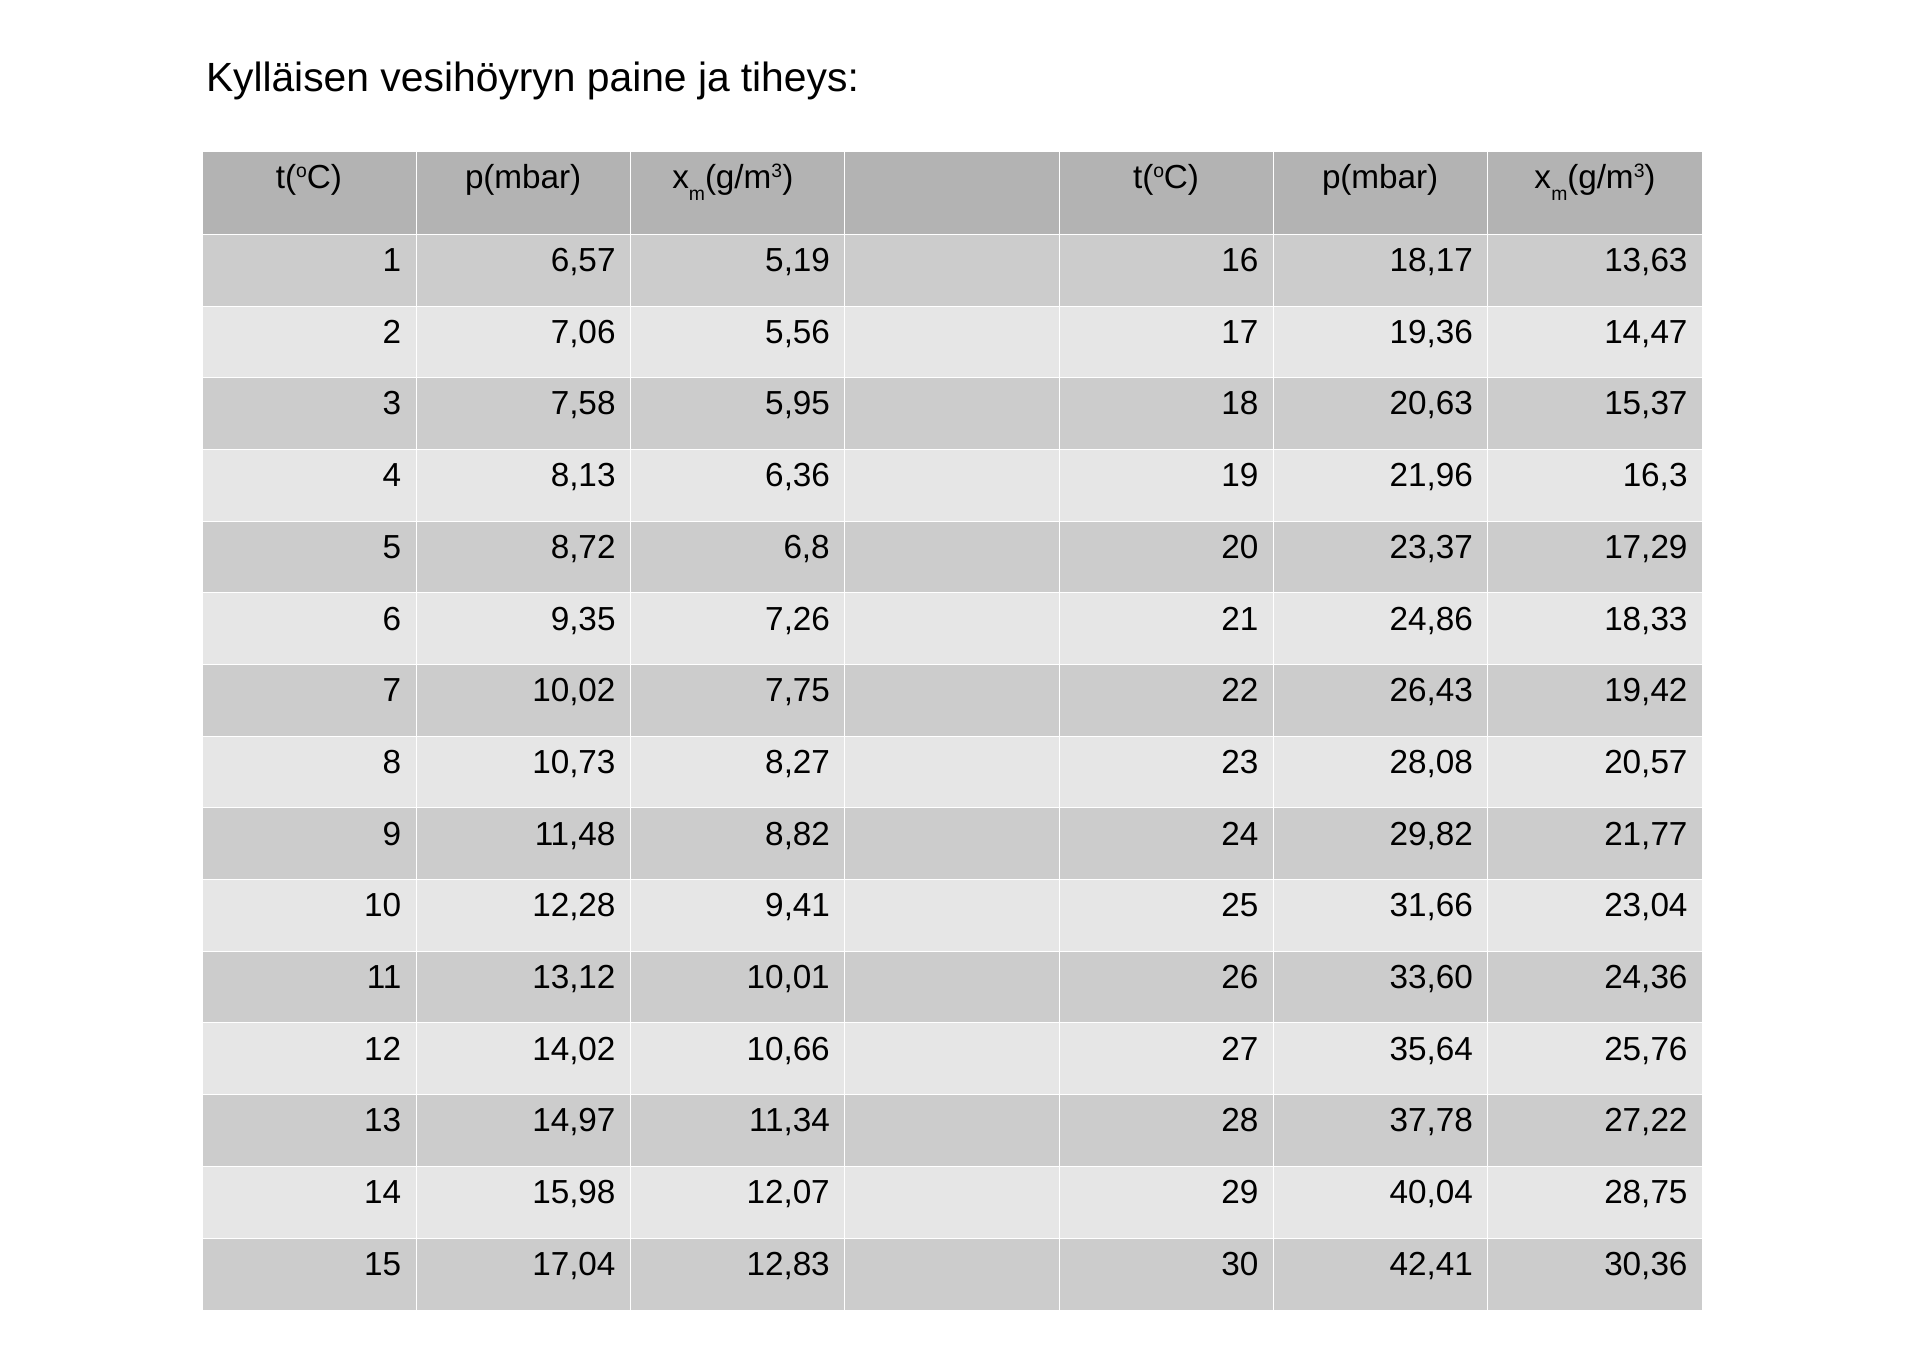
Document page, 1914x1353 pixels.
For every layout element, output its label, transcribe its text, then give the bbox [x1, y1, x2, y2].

table_cell 17,29 [1488, 522, 1702, 592]
table_cell 14,47 [1488, 307, 1702, 377]
table_cell 19,42 [1488, 665, 1702, 736]
table_cell 26 [1060, 952, 1273, 1022]
table_cell 6,57 [417, 235, 630, 306]
table_cell 15,37 [1488, 378, 1702, 449]
table_cell 23 [1060, 737, 1273, 807]
table_cell 18,17 [1274, 235, 1487, 306]
table_cell 19,36 [1274, 307, 1487, 377]
table_cell 42,41 [1274, 1239, 1487, 1310]
table_cell 10,73 [417, 737, 630, 807]
table_cell [845, 307, 1059, 377]
table_header p(mbar) [1274, 152, 1487, 234]
table_cell 25,76 [1488, 1023, 1702, 1094]
table_cell 17,04 [417, 1239, 630, 1310]
table_cell 15,98 [417, 1167, 630, 1238]
table_cell 2 [203, 307, 416, 377]
table_header t(oC) [1060, 152, 1273, 234]
table_cell 18,33 [1488, 593, 1702, 664]
table_cell 11,34 [631, 1095, 844, 1166]
table_cell 5 [203, 522, 416, 592]
table_cell [845, 880, 1059, 951]
table_cell 8,72 [417, 522, 630, 592]
table_cell 6 [203, 593, 416, 664]
table_cell 8,27 [631, 737, 844, 807]
table_cell 4 [203, 450, 416, 521]
table_cell 21 [1060, 593, 1273, 664]
table_cell 31,66 [1274, 880, 1487, 951]
table_header xm(g/m3) [631, 152, 844, 234]
table_cell 7,58 [417, 378, 630, 449]
table_cell 28 [1060, 1095, 1273, 1166]
table_header [845, 152, 1059, 234]
table_cell 9,35 [417, 593, 630, 664]
text_box Kylläisen vesihöyryn paine ja tiheys: [191, 47, 919, 155]
table_cell 12,83 [631, 1239, 844, 1310]
table_cell 28,08 [1274, 737, 1487, 807]
table_cell 14,02 [417, 1023, 630, 1094]
table_cell 24,86 [1274, 593, 1487, 664]
table_cell 5,19 [631, 235, 844, 306]
table_cell 3 [203, 378, 416, 449]
table_cell 21,77 [1488, 808, 1702, 879]
table_cell [845, 1239, 1059, 1310]
table_cell 6,36 [631, 450, 844, 521]
table_cell 9 [203, 808, 416, 879]
table_cell 12,07 [631, 1167, 844, 1238]
table_cell 9,41 [631, 880, 844, 951]
table_cell 15 [203, 1239, 416, 1310]
table_cell 24 [1060, 808, 1273, 879]
table_cell 5,95 [631, 378, 844, 449]
table_cell 8 [203, 737, 416, 807]
table_cell 27,22 [1488, 1095, 1702, 1166]
table_cell 7,75 [631, 665, 844, 736]
table_cell 8,13 [417, 450, 630, 521]
table_cell 22 [1060, 665, 1273, 736]
table_cell 7,06 [417, 307, 630, 377]
table_cell [845, 235, 1059, 306]
table_cell 13,12 [417, 952, 630, 1022]
table_cell 1 [203, 235, 416, 306]
table_cell 24,36 [1488, 952, 1702, 1022]
table_cell 28,75 [1488, 1167, 1702, 1238]
table_cell 7,26 [631, 593, 844, 664]
table_cell [845, 1095, 1059, 1166]
table_cell 10 [203, 880, 416, 951]
table_cell 26,43 [1274, 665, 1487, 736]
table_cell 23,04 [1488, 880, 1702, 951]
table_cell 30,36 [1488, 1239, 1702, 1310]
table_cell 20 [1060, 522, 1273, 592]
table_cell 14 [203, 1167, 416, 1238]
table_cell 10,66 [631, 1023, 844, 1094]
table_cell 12,28 [417, 880, 630, 951]
table_cell 33,60 [1274, 952, 1487, 1022]
table_cell 7 [203, 665, 416, 736]
table_cell [845, 450, 1059, 521]
table_cell 14,97 [417, 1095, 630, 1166]
table_header xm(g/m3) [1488, 152, 1702, 234]
table_cell 11 [203, 952, 416, 1022]
table_cell [845, 522, 1059, 592]
table_cell [845, 378, 1059, 449]
table_cell 21,96 [1274, 450, 1487, 521]
table_cell 17 [1060, 307, 1273, 377]
table_cell 10,02 [417, 665, 630, 736]
table_cell 30 [1060, 1239, 1273, 1310]
table_cell 35,64 [1274, 1023, 1487, 1094]
table_cell [845, 665, 1059, 736]
table_cell 20,63 [1274, 378, 1487, 449]
table_cell 29,82 [1274, 808, 1487, 879]
table_cell [845, 808, 1059, 879]
table_cell 19 [1060, 450, 1273, 521]
table_cell 37,78 [1274, 1095, 1487, 1166]
table_header t(oC) [203, 152, 416, 234]
table_cell 18 [1060, 378, 1273, 449]
table_cell 13,63 [1488, 235, 1702, 306]
table_cell 13 [203, 1095, 416, 1166]
table_cell 8,82 [631, 808, 844, 879]
table_cell 29 [1060, 1167, 1273, 1238]
table_cell [845, 1167, 1059, 1238]
table_cell 20,57 [1488, 737, 1702, 807]
table_cell [845, 952, 1059, 1022]
table_cell 10,01 [631, 952, 844, 1022]
table_cell 16 [1060, 235, 1273, 306]
table_cell 23,37 [1274, 522, 1487, 592]
table_cell 11,48 [417, 808, 630, 879]
table_cell 5,56 [631, 307, 844, 377]
table_cell [845, 593, 1059, 664]
table_cell 40,04 [1274, 1167, 1487, 1238]
table_cell [845, 737, 1059, 807]
table_cell 6,8 [631, 522, 844, 592]
table_cell 16,3 [1488, 450, 1702, 521]
table_cell [845, 1023, 1059, 1094]
table_cell 12 [203, 1023, 416, 1094]
table_cell 25 [1060, 880, 1273, 951]
table_cell 27 [1060, 1023, 1273, 1094]
table_header p(mbar) [417, 152, 630, 234]
